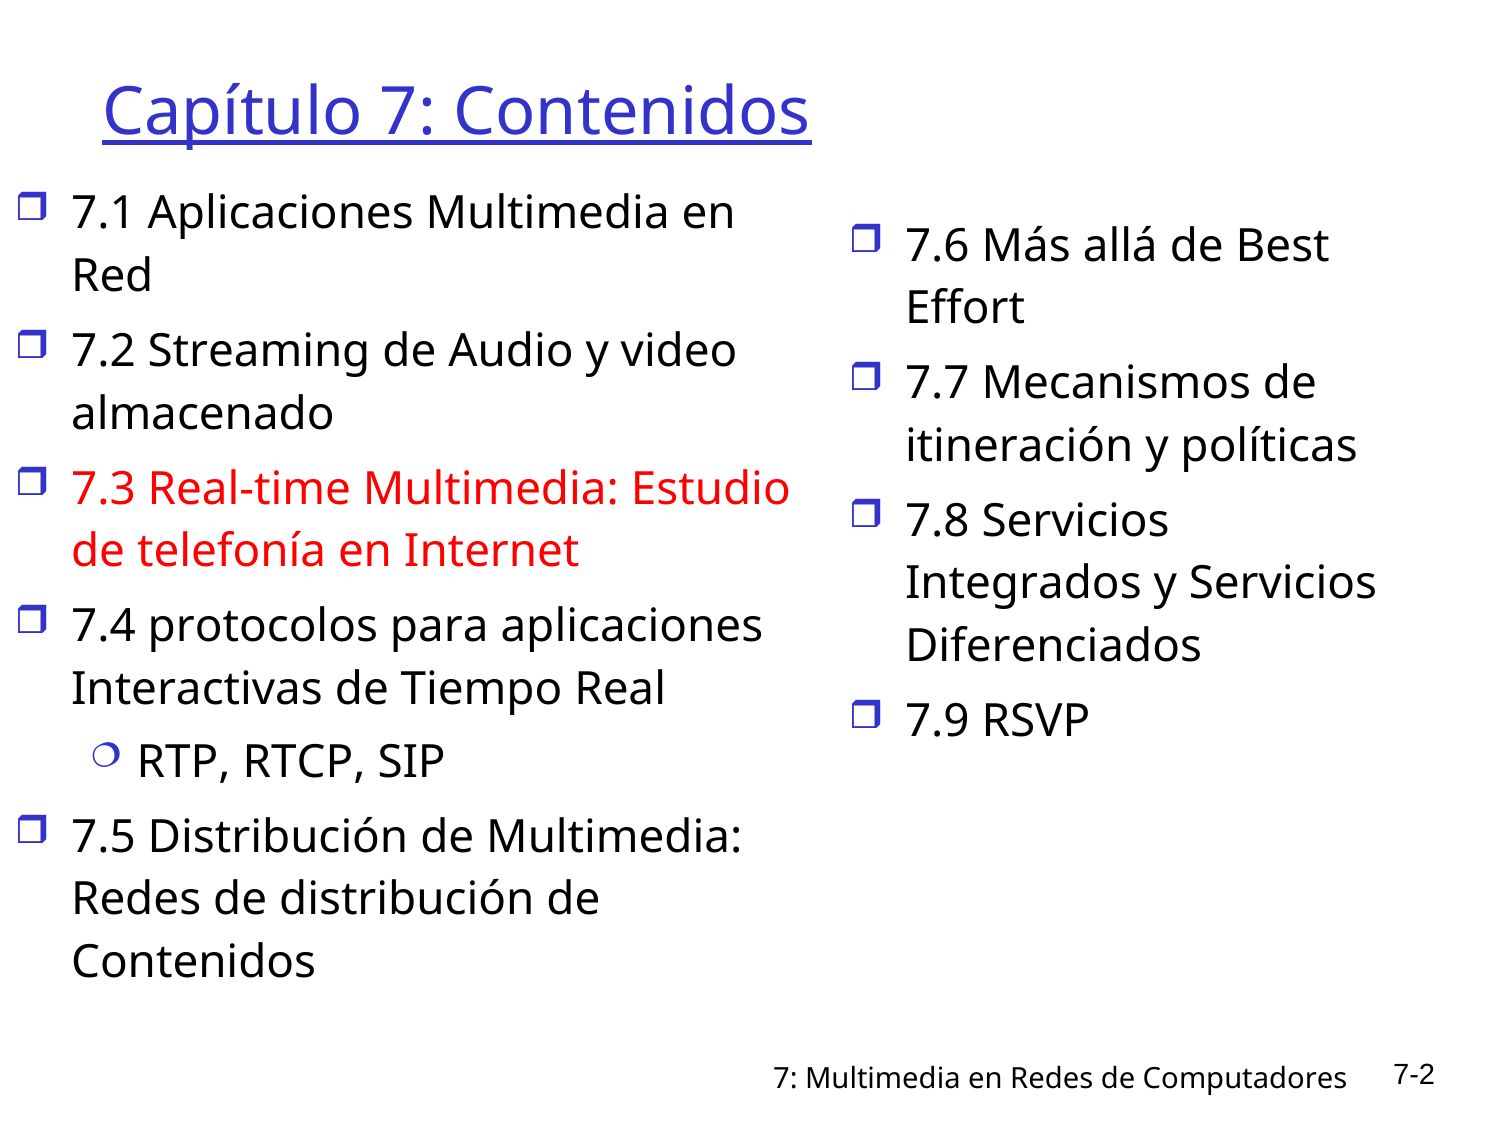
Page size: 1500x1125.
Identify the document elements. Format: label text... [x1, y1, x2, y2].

title Capítulo 7: Contenidos [87, 37, 1363, 181]
list 7.1 Aplicaciones Multimedia en Red 7.2 Streaming de Audio y video almacenado 7.3 Real-time Multimedia: Estudio de telefonía en Internet 7.4 protocolos para aplicaciones Interactivas de Tiempo Real RTP, RTCP, SIP 7.5 Distribución de Multimedia: Redes de distribución de Contenidos [0, 172, 824, 978]
list 7.6 Más allá de Best Effort 7.7 Mecanismos de itineración y políticas 7.8 Servicios Integrados y Servicios Diferenciados 7.9 RSVP [834, 204, 1430, 968]
